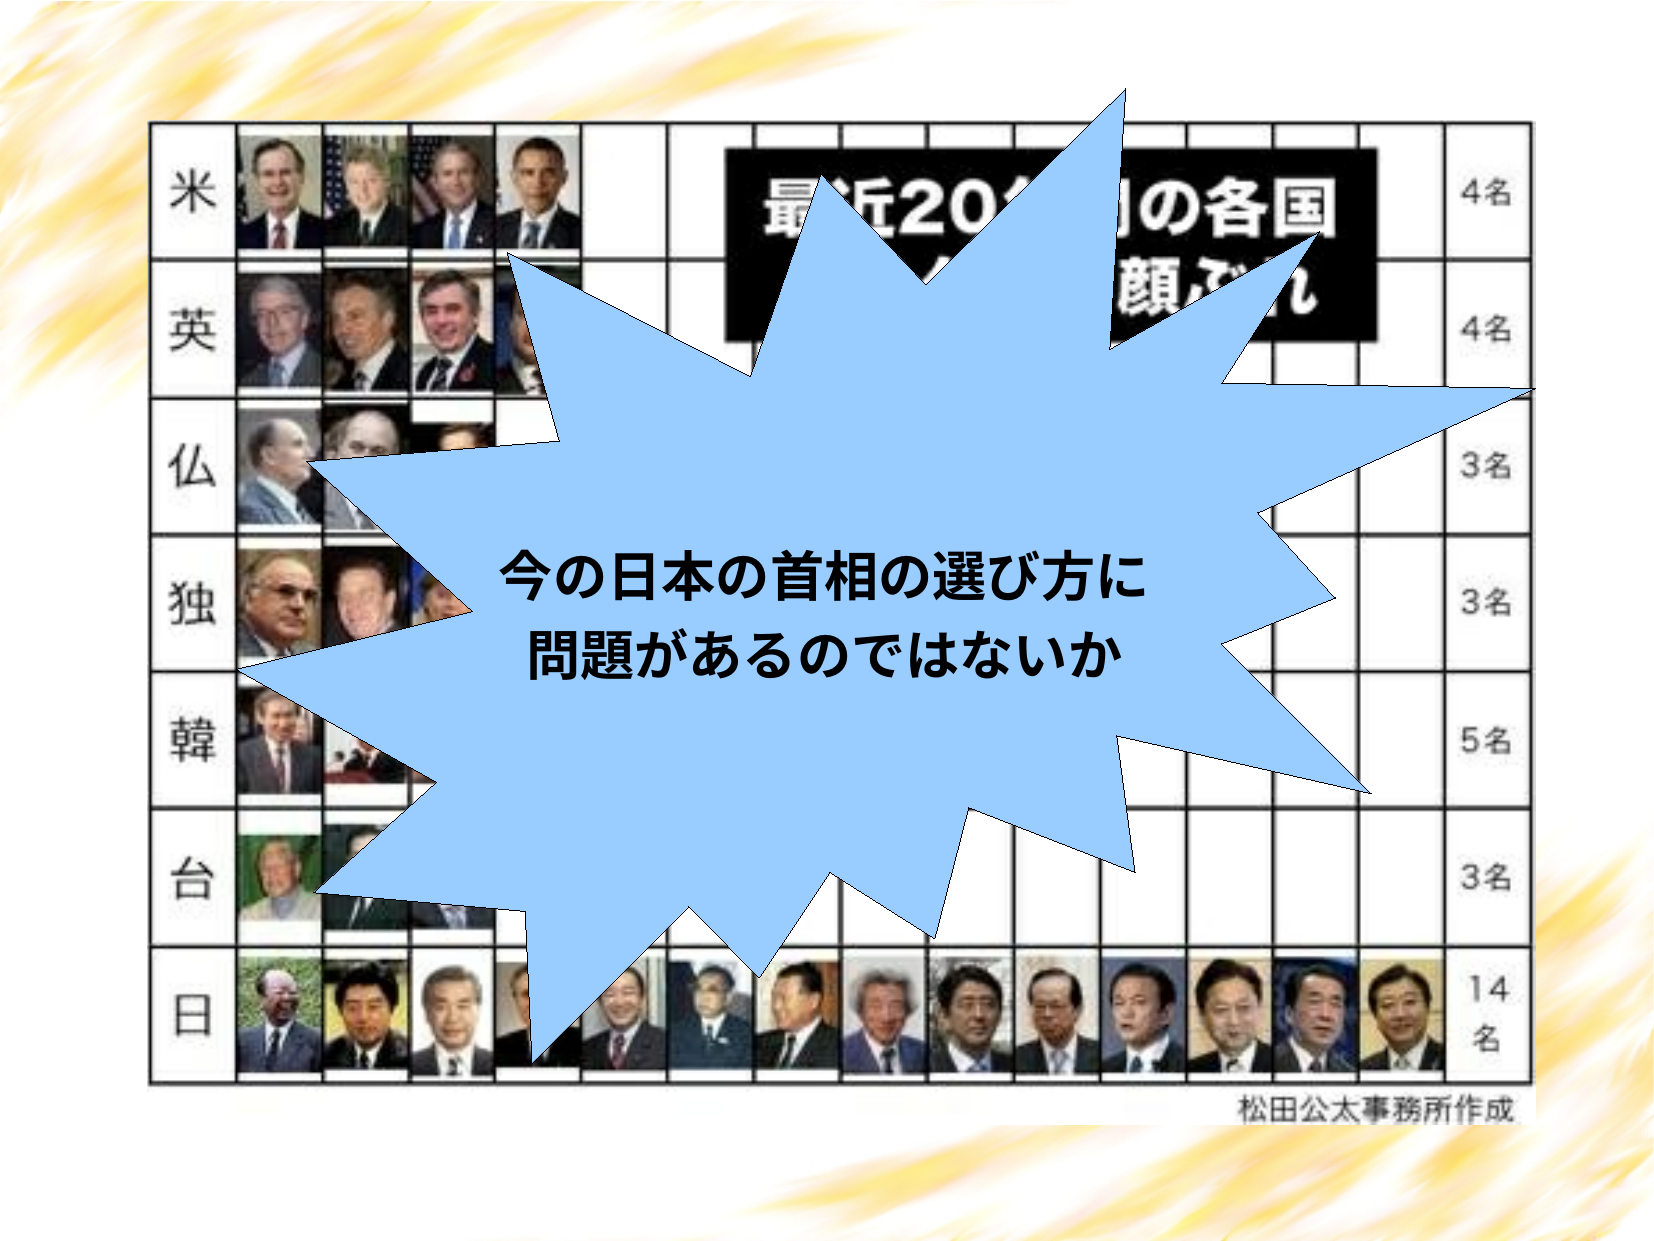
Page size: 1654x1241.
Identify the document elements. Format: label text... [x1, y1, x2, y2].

picture [0, 0, 1654, 1241]
text_box 今の日本の首相の選び方に 問題があるのではないか [236, 88, 1536, 1064]
